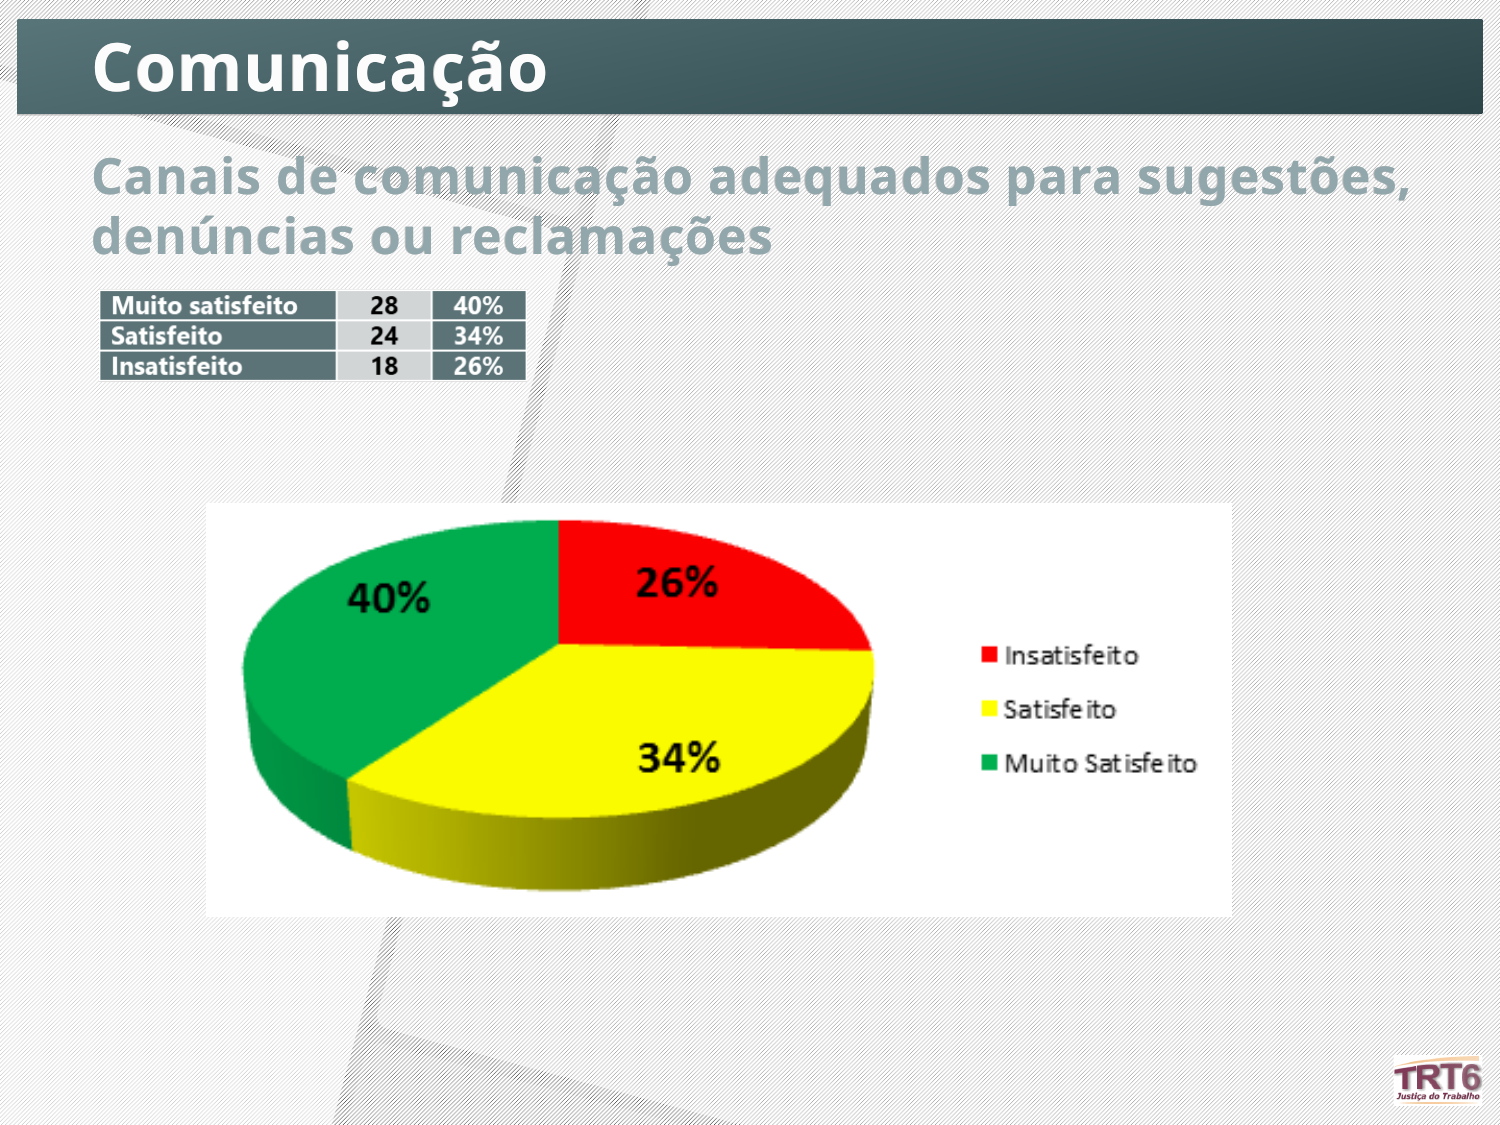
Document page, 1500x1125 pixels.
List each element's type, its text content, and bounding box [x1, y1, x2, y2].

picture [206, 503, 1232, 917]
picture [99, 281, 527, 395]
picture [1393, 1055, 1483, 1106]
text_box Comunicação [77, 18, 1500, 113]
text_box [18, 19, 1482, 114]
text_box Canais de comunicação adequados para sugestões, denúncias ou reclamações [77, 137, 1447, 272]
